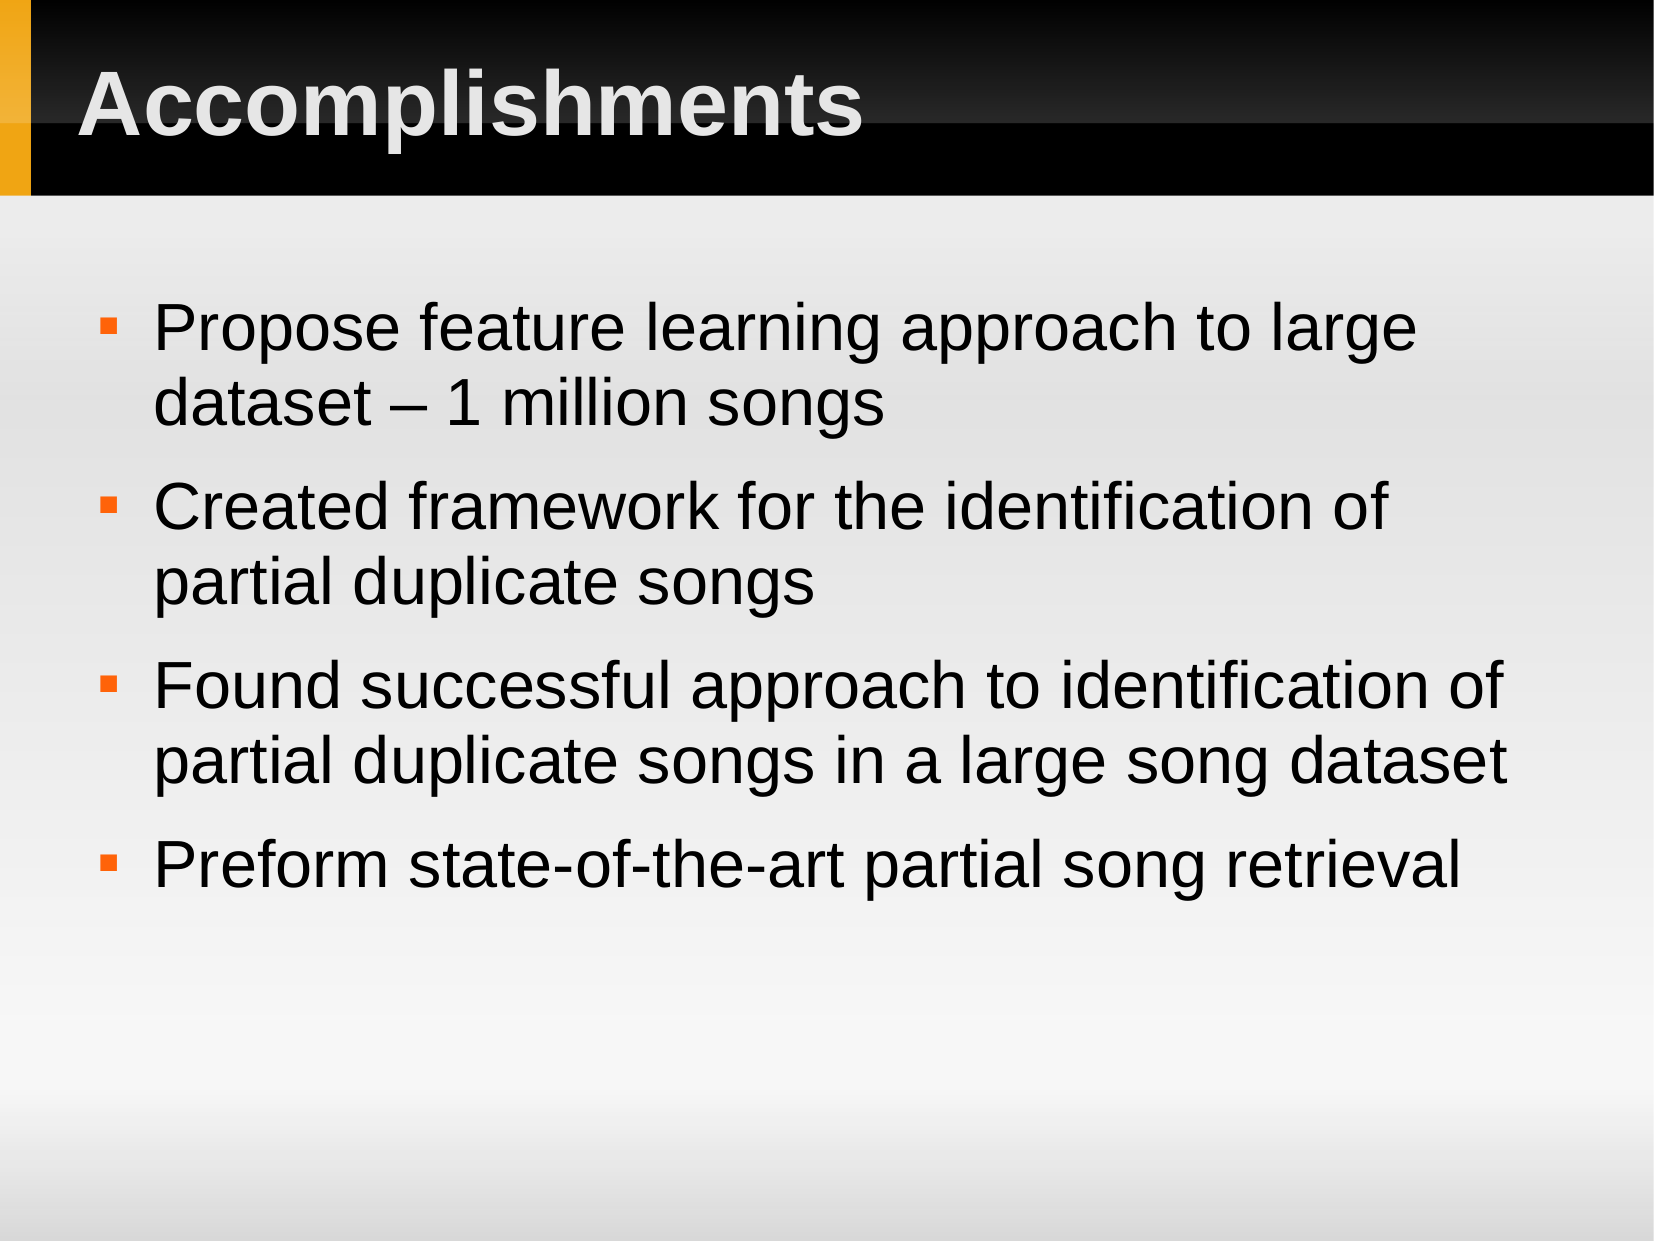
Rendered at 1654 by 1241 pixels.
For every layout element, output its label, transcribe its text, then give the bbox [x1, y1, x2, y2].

picture [0, 0, 1654, 1241]
title Accomplishments [76, 0, 1565, 208]
list Propose feature learning approach to large dataset – 1 million songs Created framework for the identification of partial duplicate songs Found successful approach to identification of partial duplicate songs in a large song dataset Preform state-of-the-art partial song retrieval [82, 290, 1571, 1109]
